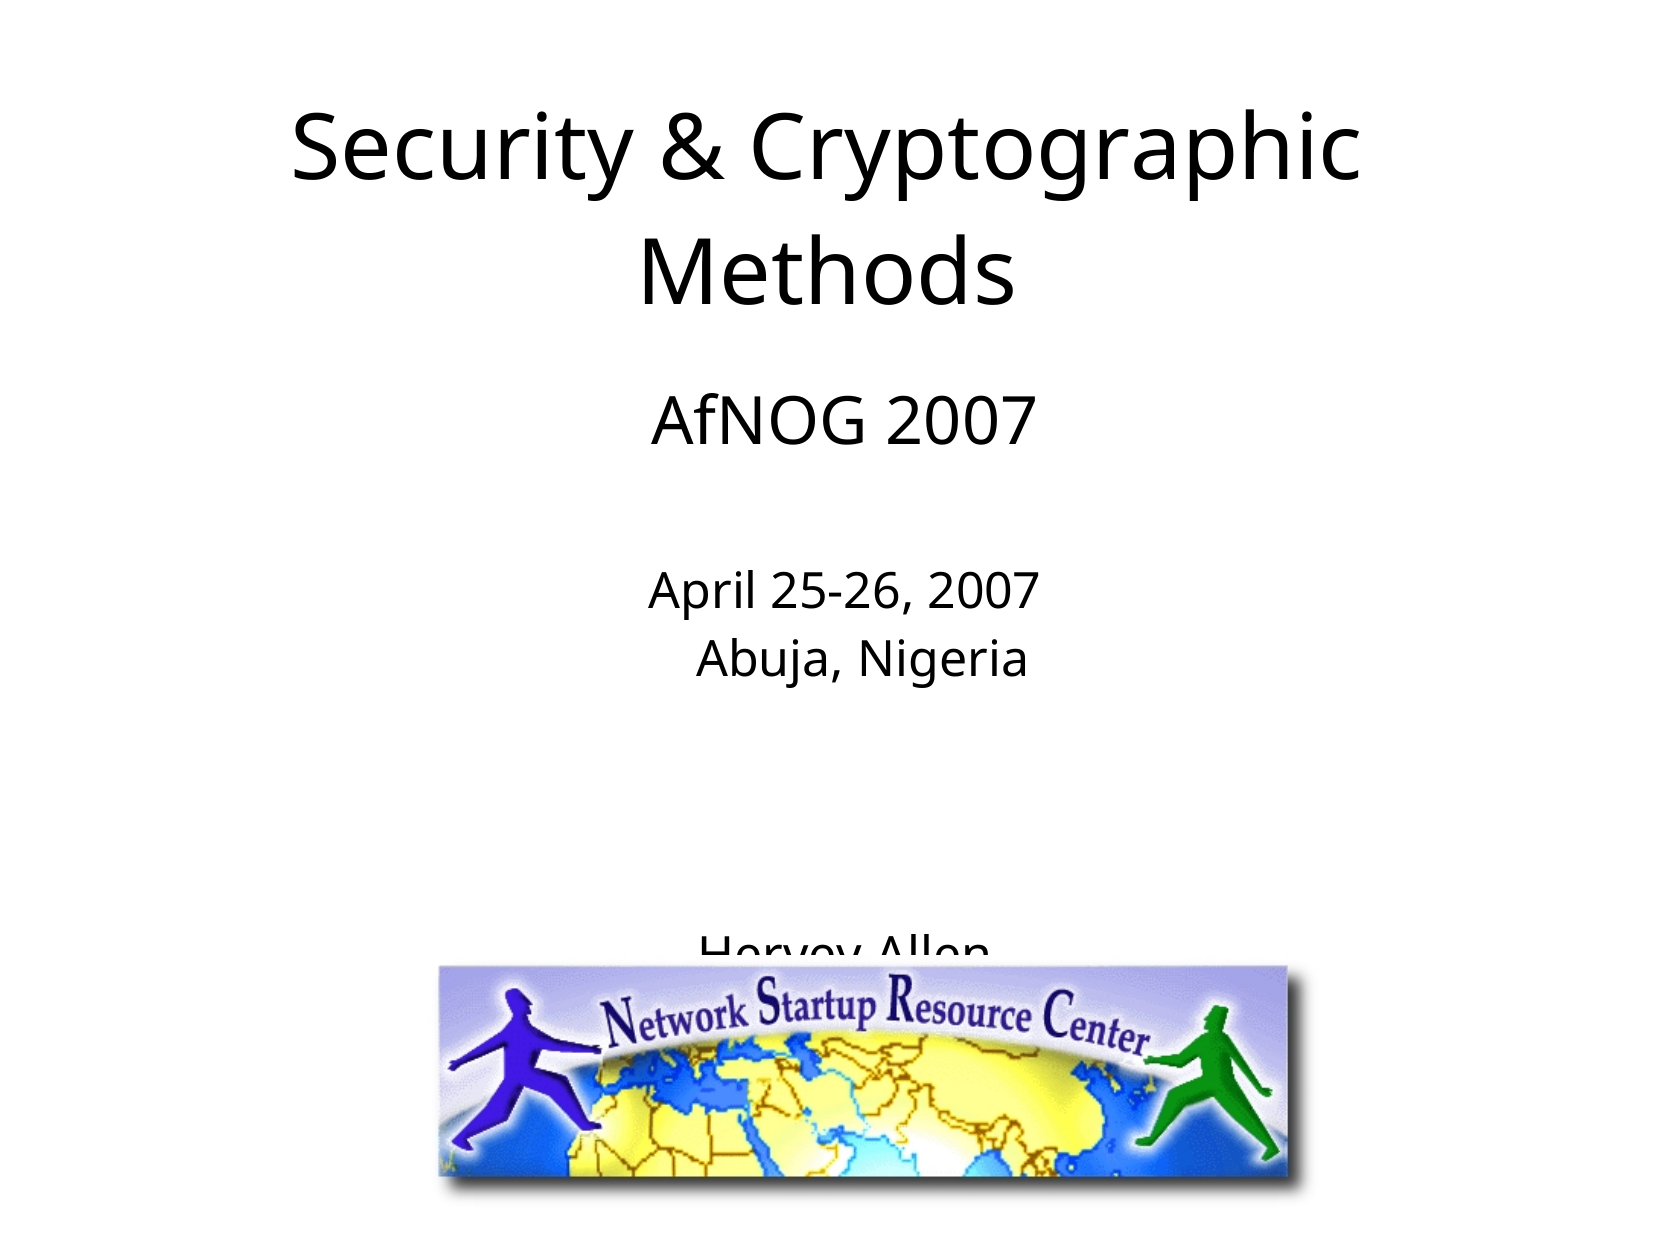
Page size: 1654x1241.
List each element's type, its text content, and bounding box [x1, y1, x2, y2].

subtitle AfNOG 2007 April 25-26, 2007 Abuja, Nigeria Hervey Allen [121, 344, 1534, 1127]
picture [428, 955, 1323, 1212]
title Security & Cryptographic Methods [121, 101, 1534, 312]
